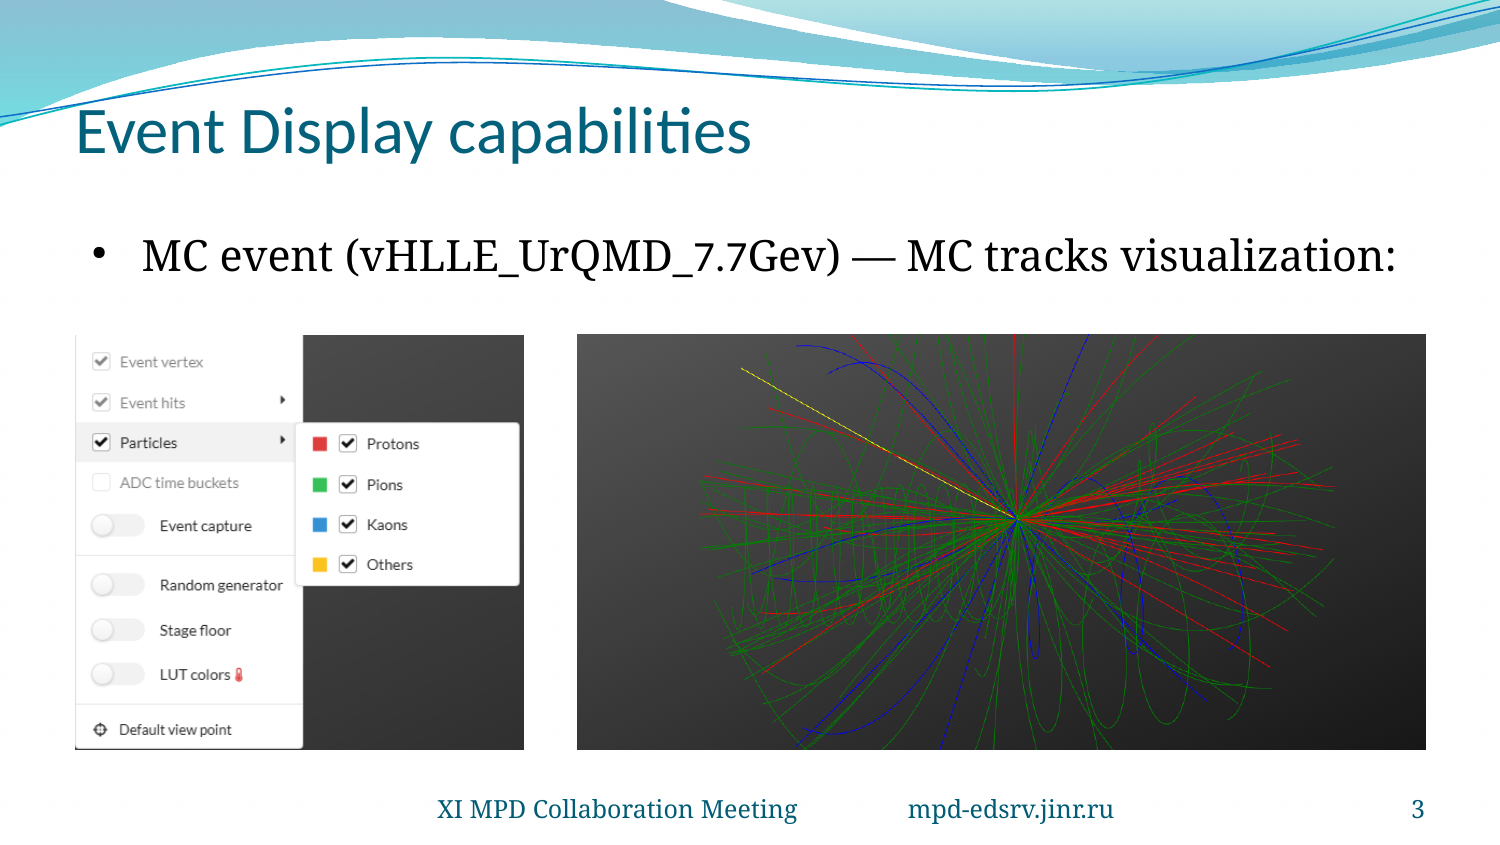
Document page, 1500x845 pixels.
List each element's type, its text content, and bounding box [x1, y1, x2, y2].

picture [577, 334, 1426, 751]
list MC event (vHLLE_UrQMD_7.7Gev) — MC tracks visualization: [75, 225, 1425, 287]
title Event Display capabilities [75, 86, 1425, 188]
picture [75, 335, 524, 751]
